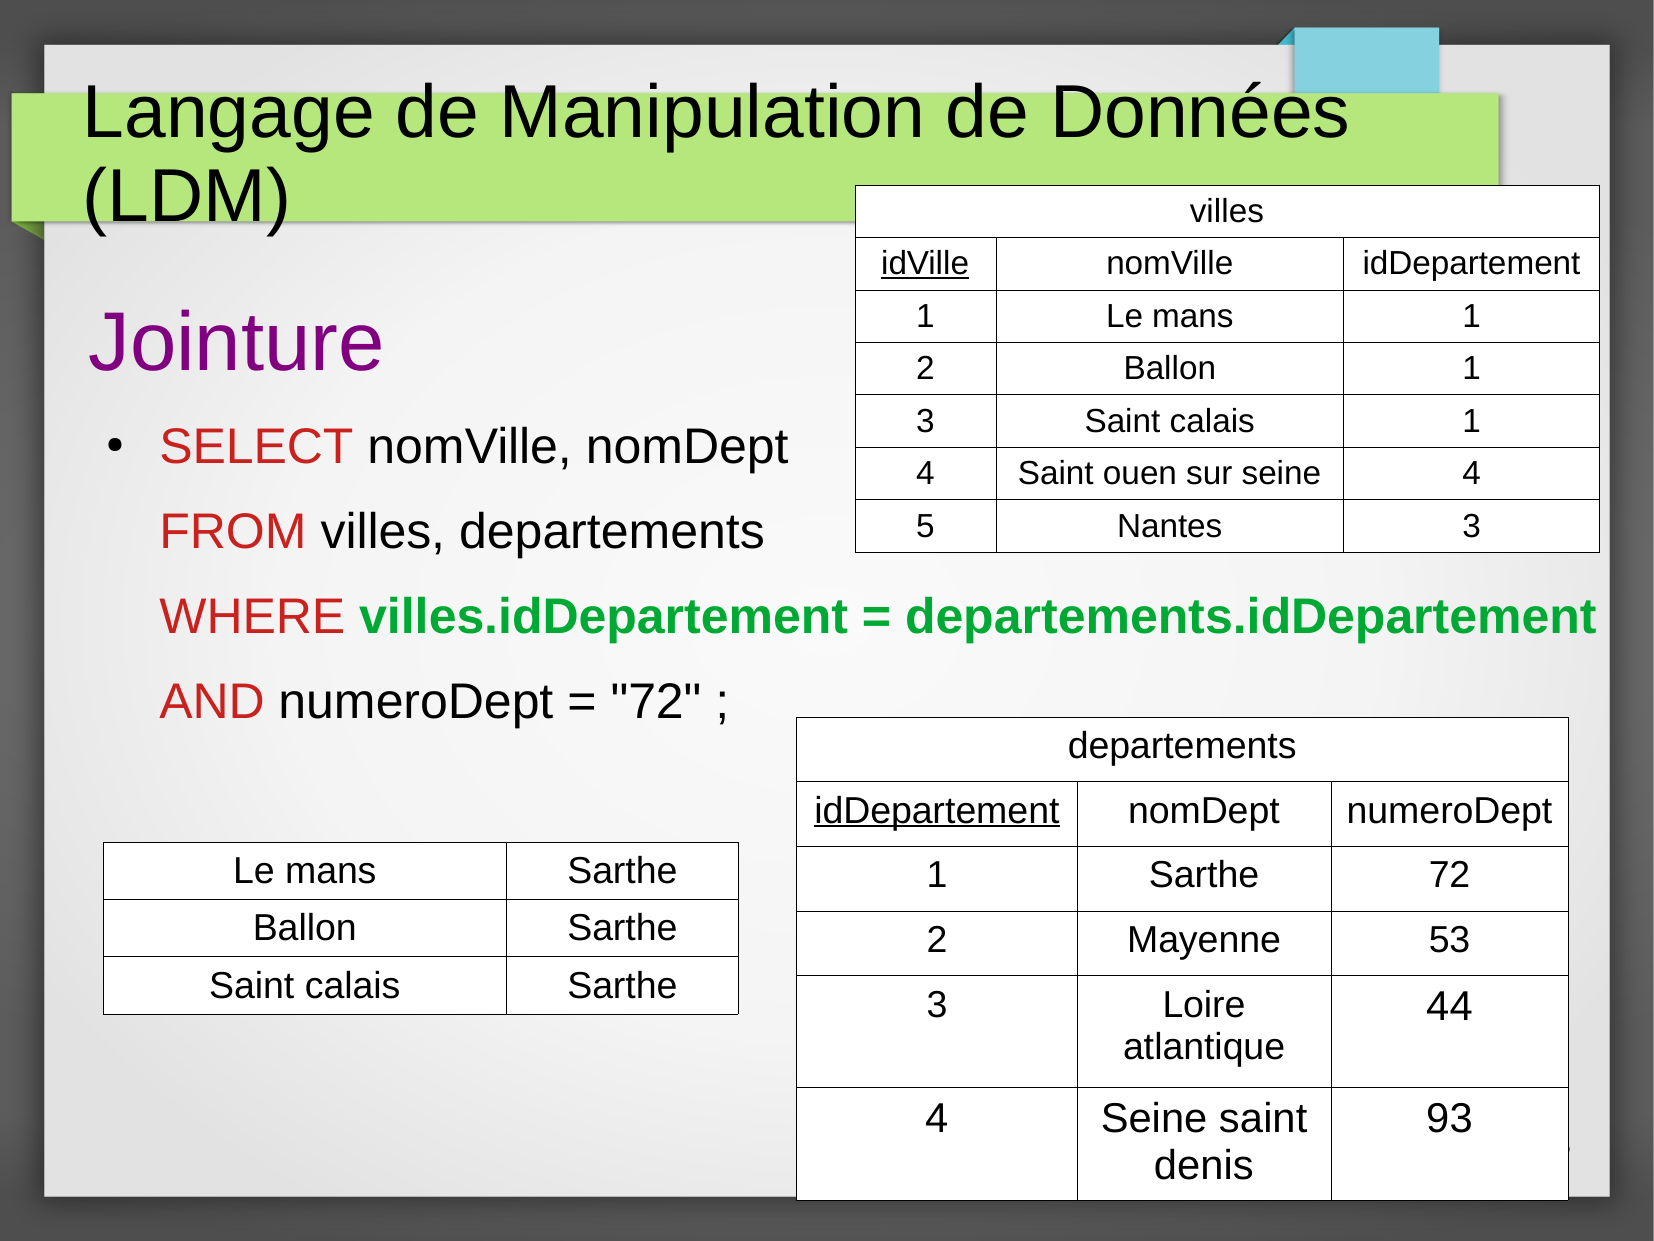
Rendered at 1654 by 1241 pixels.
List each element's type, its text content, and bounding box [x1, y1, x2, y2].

table_header Sarthe [507, 843, 738, 899]
table_cell Saint calais [997, 395, 1343, 447]
table_cell idDepartement [1344, 238, 1599, 290]
table_cell 1 [1344, 395, 1599, 447]
table_cell 44 [1332, 976, 1568, 1087]
table_cell 1 [856, 291, 996, 342]
table_cell 93 [1332, 1088, 1568, 1200]
table_cell 4 [797, 1088, 1077, 1200]
table_header departements [797, 718, 1568, 781]
table_header villes [856, 186, 1599, 237]
table_cell Saint calais [104, 957, 506, 1014]
table_cell 3 [797, 976, 1077, 1087]
table_cell Sarthe [507, 900, 738, 956]
table_cell Ballon [104, 900, 506, 956]
table_cell 3 [856, 395, 996, 447]
table_cell 5 [856, 500, 996, 552]
table_cell idDepartement [797, 782, 1077, 846]
table_cell 4 [1344, 448, 1599, 499]
table_cell 53 [1332, 912, 1568, 975]
table_cell Saint ouen sur seine [997, 448, 1343, 499]
table_header Le mans [104, 843, 506, 899]
table_cell 1 [1344, 291, 1599, 342]
table_cell 3 [1344, 500, 1599, 552]
list Jointure SELECT nomVille, nomDept FROM villes, departements WHERE villes.idDepartement = departements.idDepartement AND numeroDept = "72" ; [88, 295, 1601, 768]
table_cell Sarthe [1078, 847, 1331, 911]
table_cell Nantes [997, 500, 1343, 552]
table_cell 2 [797, 912, 1077, 975]
table_cell Mayenne [1078, 912, 1331, 975]
table_cell 1 [797, 847, 1077, 911]
table_cell 2 [856, 343, 996, 394]
title Langage de Manipulation de Données (LDM) [82, 49, 1571, 257]
picture [0, 0, 1654, 1241]
table_cell nomVille [997, 238, 1343, 290]
table_cell numeroDept [1332, 782, 1568, 846]
table_cell Sarthe [507, 957, 738, 1014]
table_cell Ballon [997, 343, 1343, 394]
table_cell 1 [1344, 343, 1599, 394]
table_cell Loire atlantique [1078, 976, 1331, 1087]
table_cell Seine saint denis [1078, 1088, 1331, 1200]
table_cell idVille [856, 238, 996, 290]
table_cell 72 [1332, 847, 1568, 911]
table_cell 4 [856, 448, 996, 499]
table_cell Le mans [997, 291, 1343, 342]
table_cell nomDept [1078, 782, 1331, 846]
